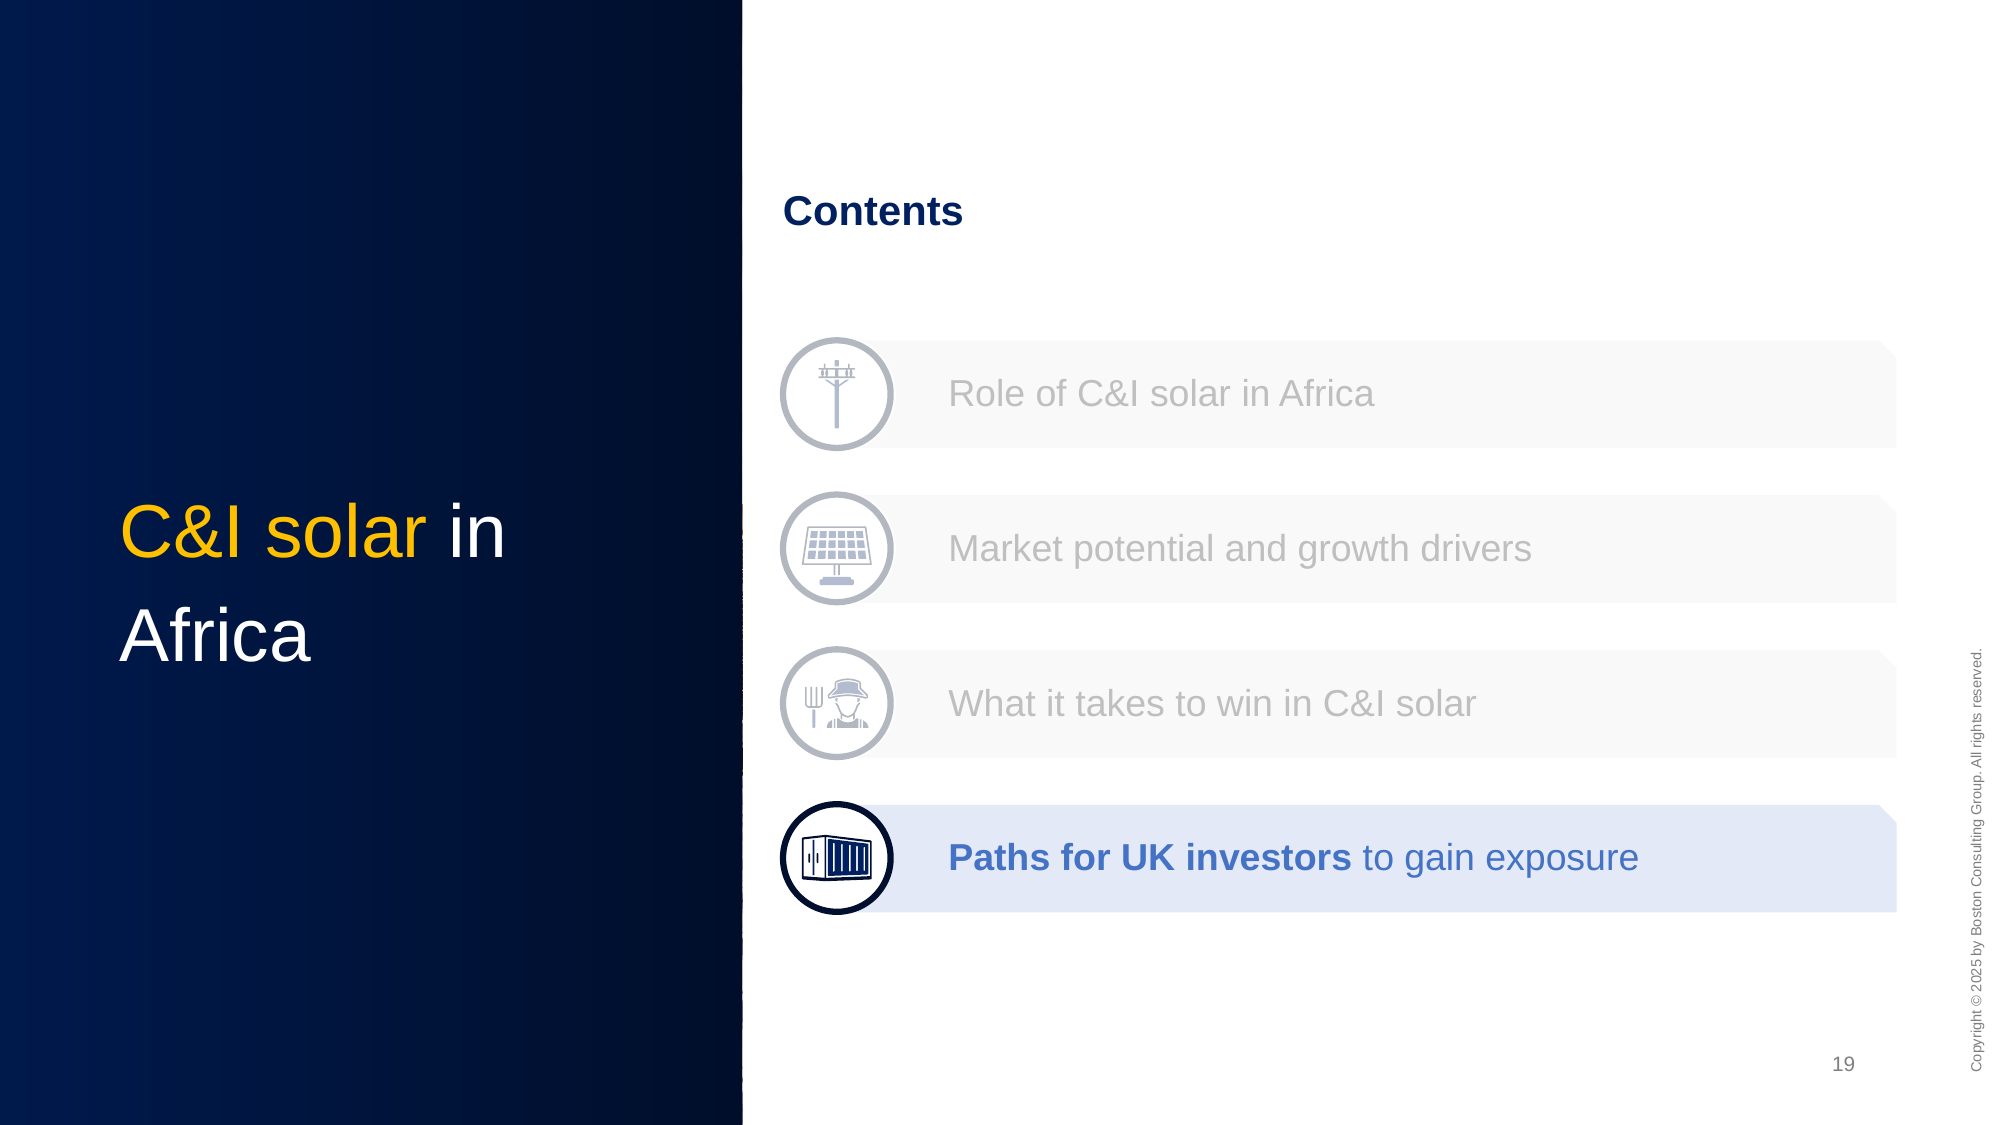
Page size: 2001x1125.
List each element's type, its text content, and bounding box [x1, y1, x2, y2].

text_box Paths for UK investors to gain exposure [948, 804, 1897, 913]
text_box [783, 804, 948, 913]
text_box [777, 334, 948, 454]
text_box Role of C&I solar in Africa [948, 340, 1897, 448]
text_box [777, 489, 948, 608]
text_box C&I solar in Africa [103, 461, 665, 678]
text_box [777, 643, 948, 763]
text_box [0, 0, 742, 1125]
text_box What it takes to win in C&I solar [948, 650, 1897, 758]
text_box Market potential and growth drivers [948, 495, 1897, 603]
text_box Contents [783, 176, 1897, 247]
